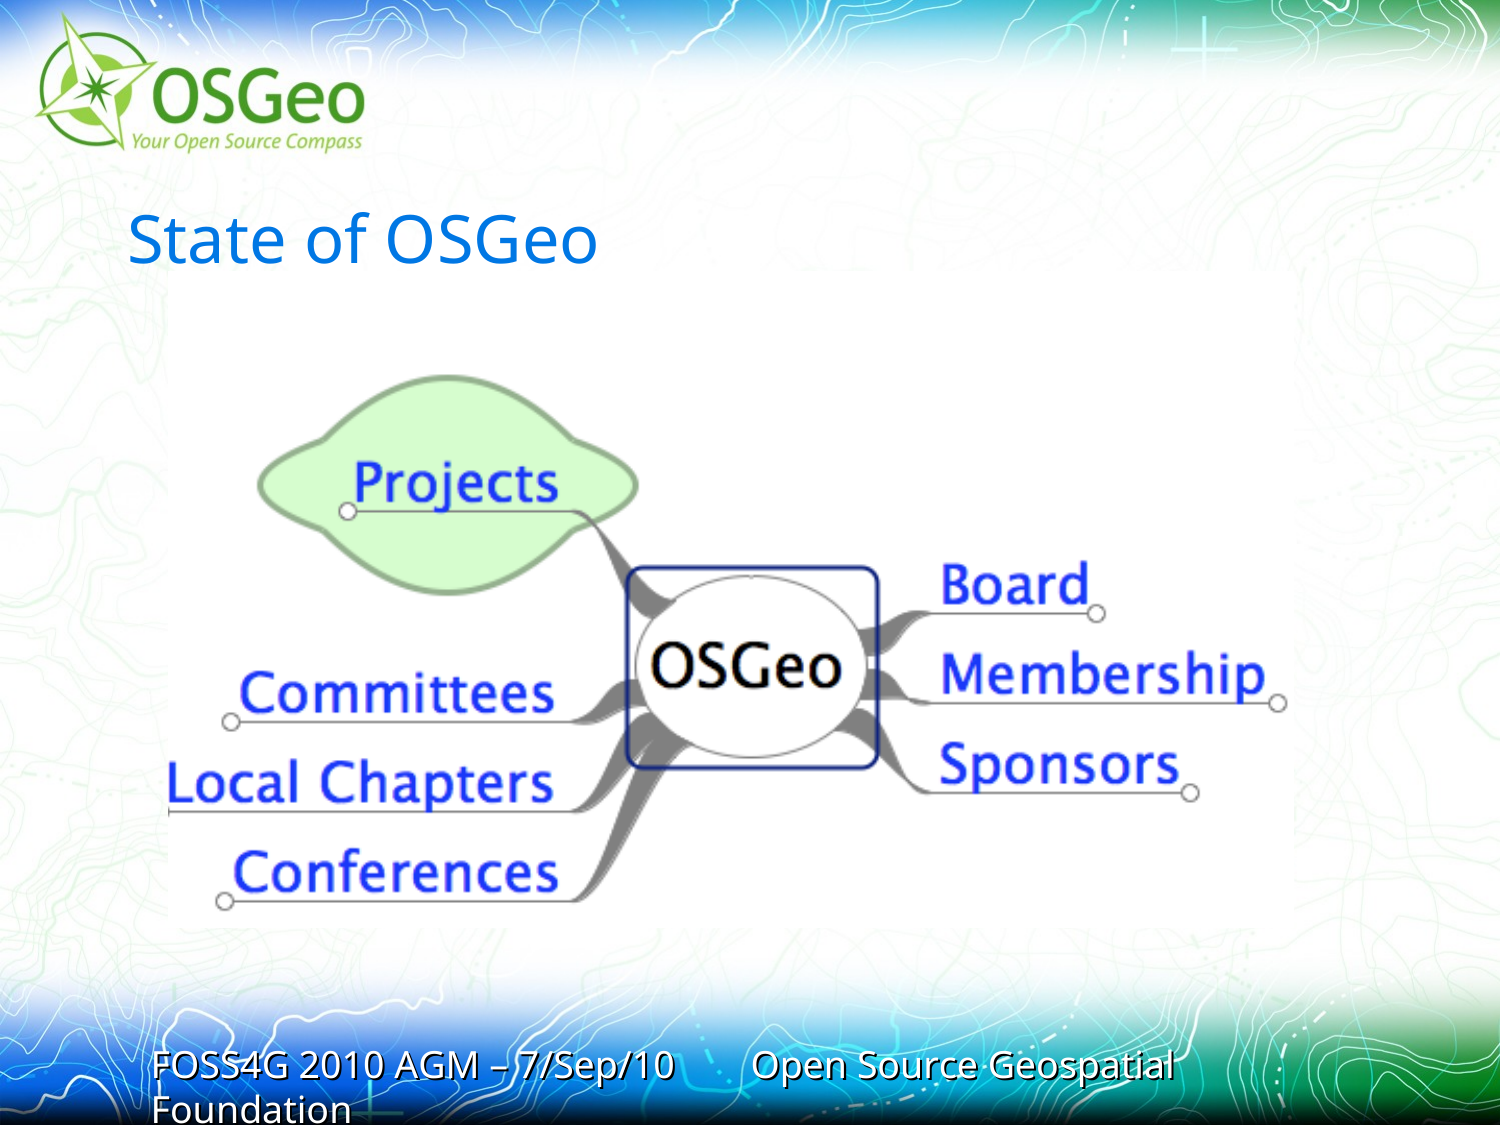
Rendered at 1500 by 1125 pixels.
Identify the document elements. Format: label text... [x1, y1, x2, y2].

list [112, 324, 1388, 1068]
picture [246, 1107, 256, 1121]
picture [224, 1107, 235, 1125]
picture [269, 1115, 277, 1121]
picture [177, 1107, 187, 1121]
picture [337, 1107, 348, 1125]
title State of OSGeo [112, 179, 1388, 296]
picture [0, 0, 1500, 1125]
picture [313, 1107, 323, 1121]
